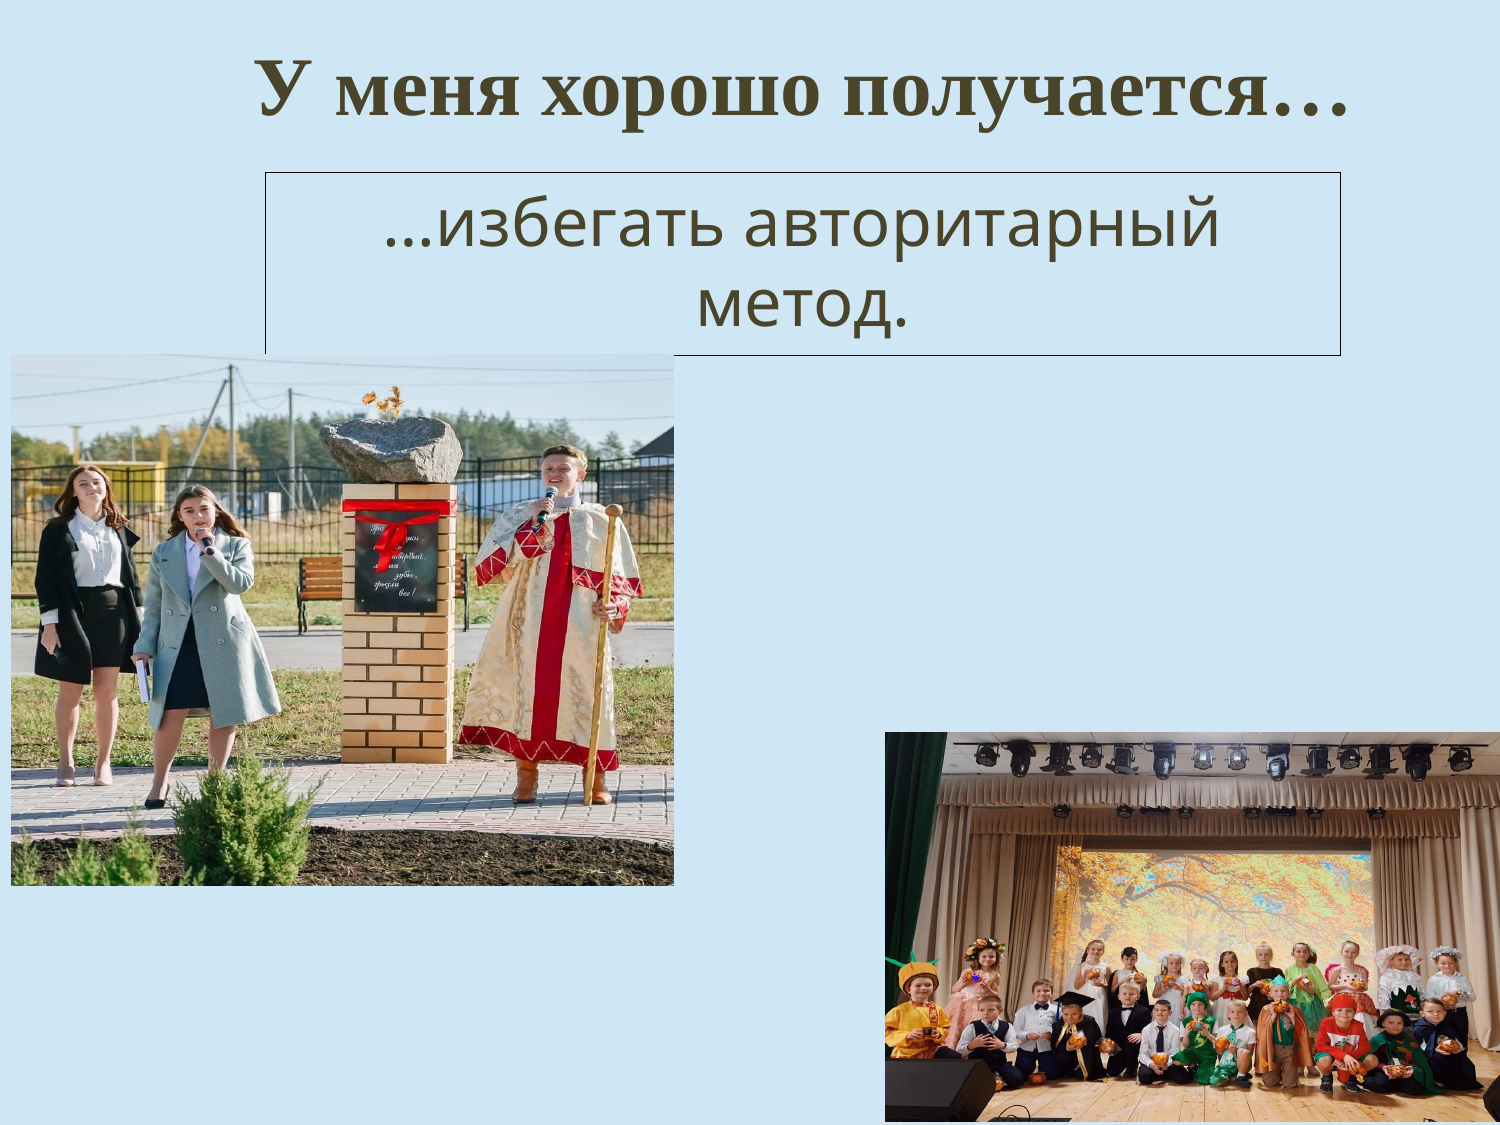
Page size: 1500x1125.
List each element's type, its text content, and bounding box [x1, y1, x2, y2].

title У меня хорошо получается… [153, 25, 1453, 173]
picture [11, 354, 674, 886]
list …избегать авторитарный метод. [265, 172, 1341, 356]
picture [885, 732, 1500, 1123]
